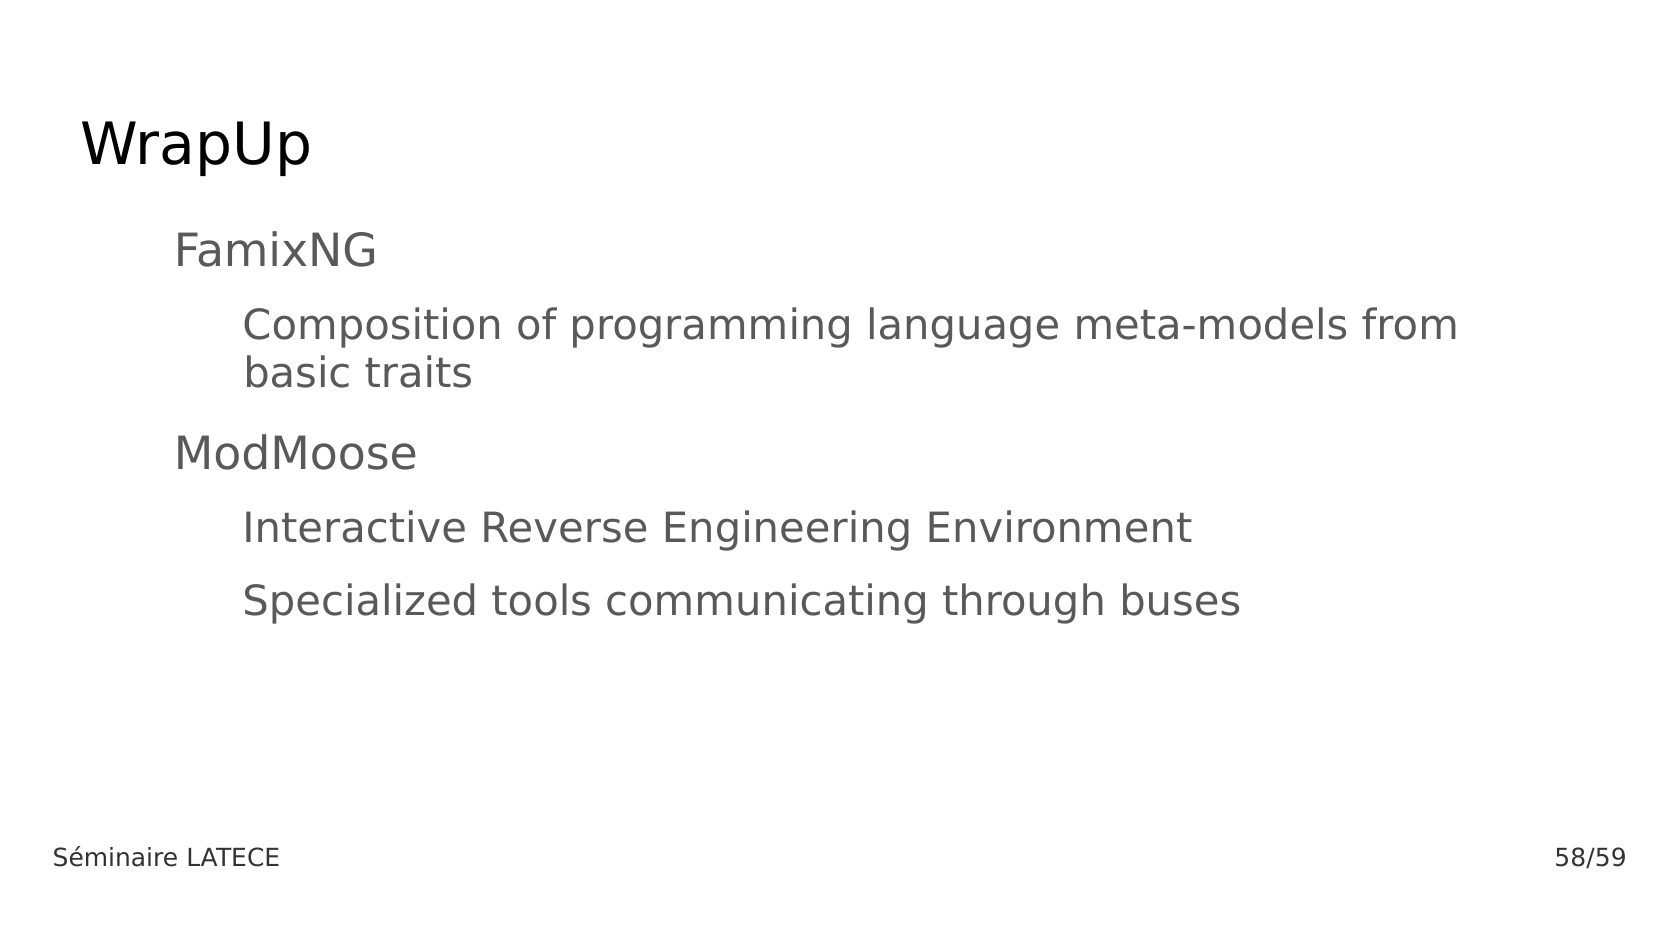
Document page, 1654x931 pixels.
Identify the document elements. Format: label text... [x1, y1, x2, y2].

title WrapUp [80, 97, 1479, 192]
list FamixNG Composition of programming language meta-models from basic traits ModMoose Interactive Reverse Engineering Environment Specialized tools communicating through buses [157, 223, 1578, 797]
